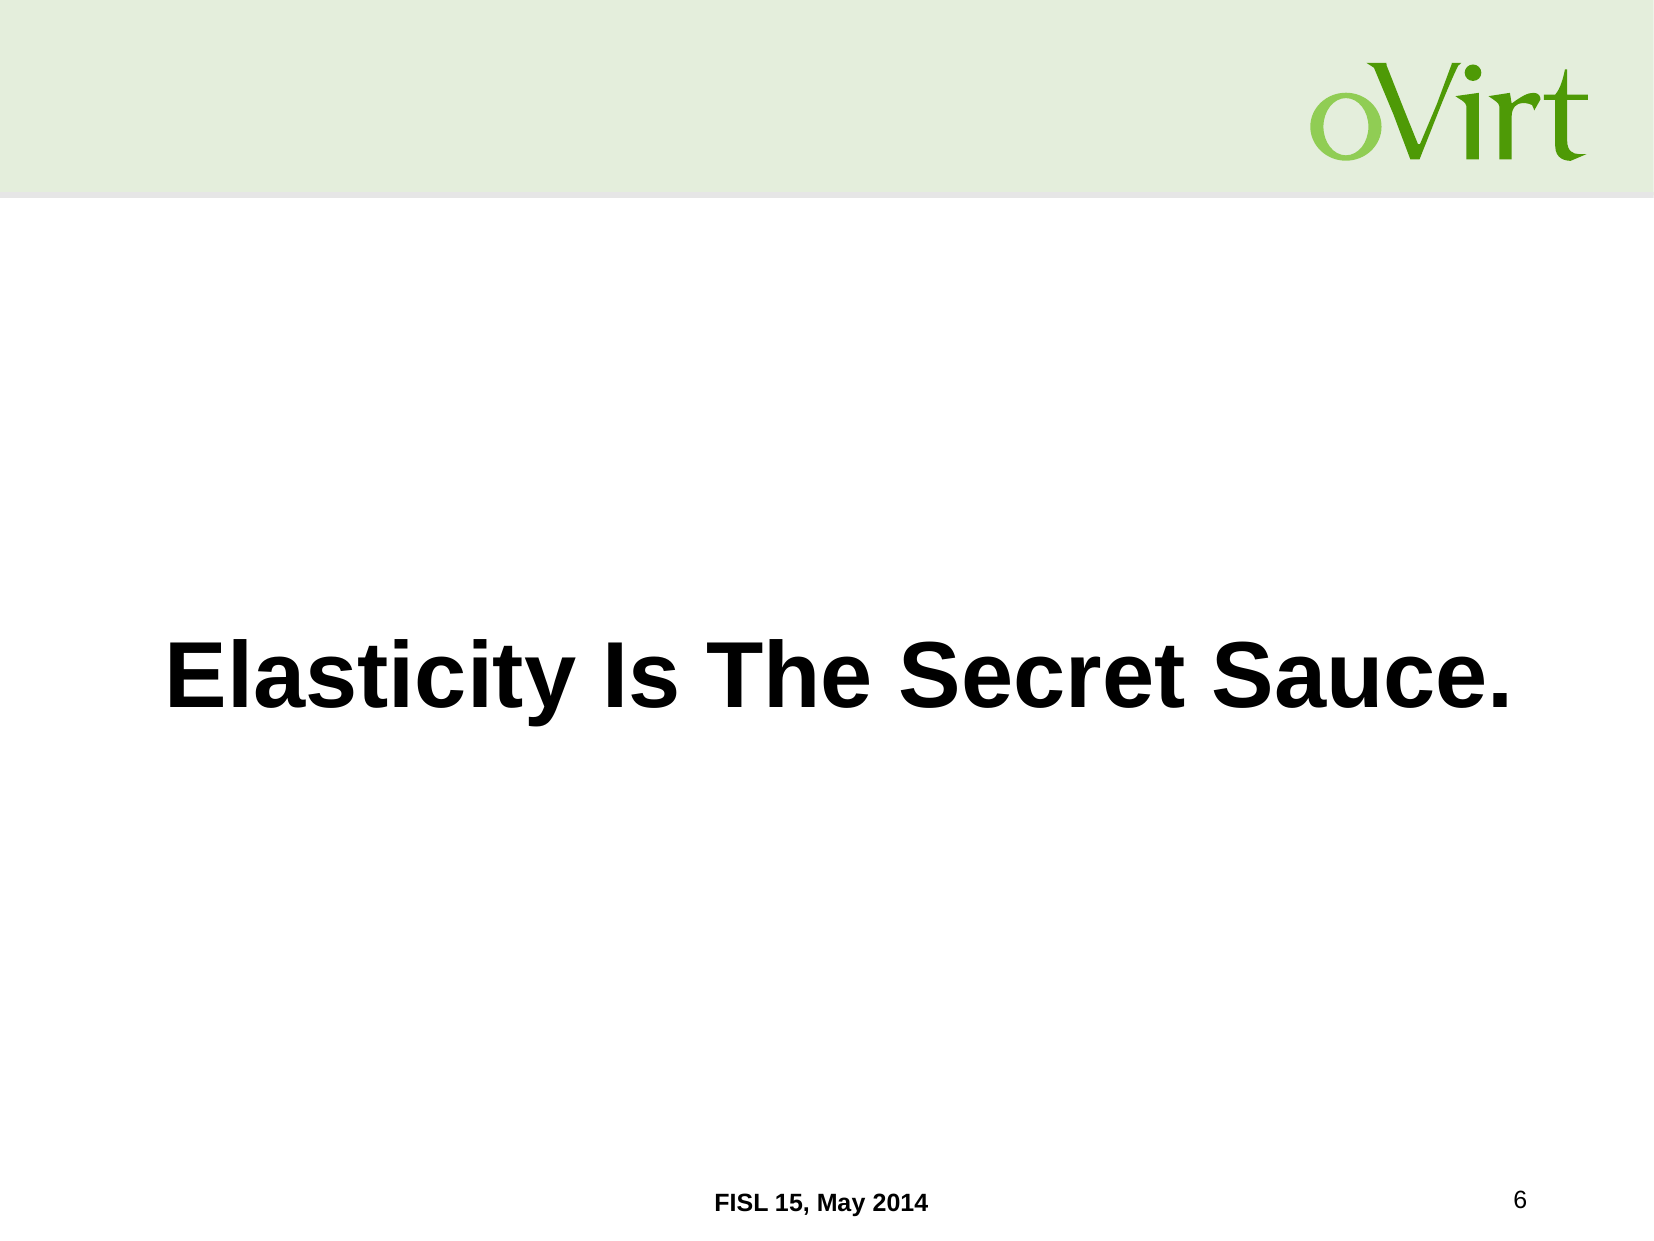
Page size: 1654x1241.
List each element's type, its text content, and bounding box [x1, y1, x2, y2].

text_box Elasticity Is The Secret Sauce. [150, 615, 1654, 750]
